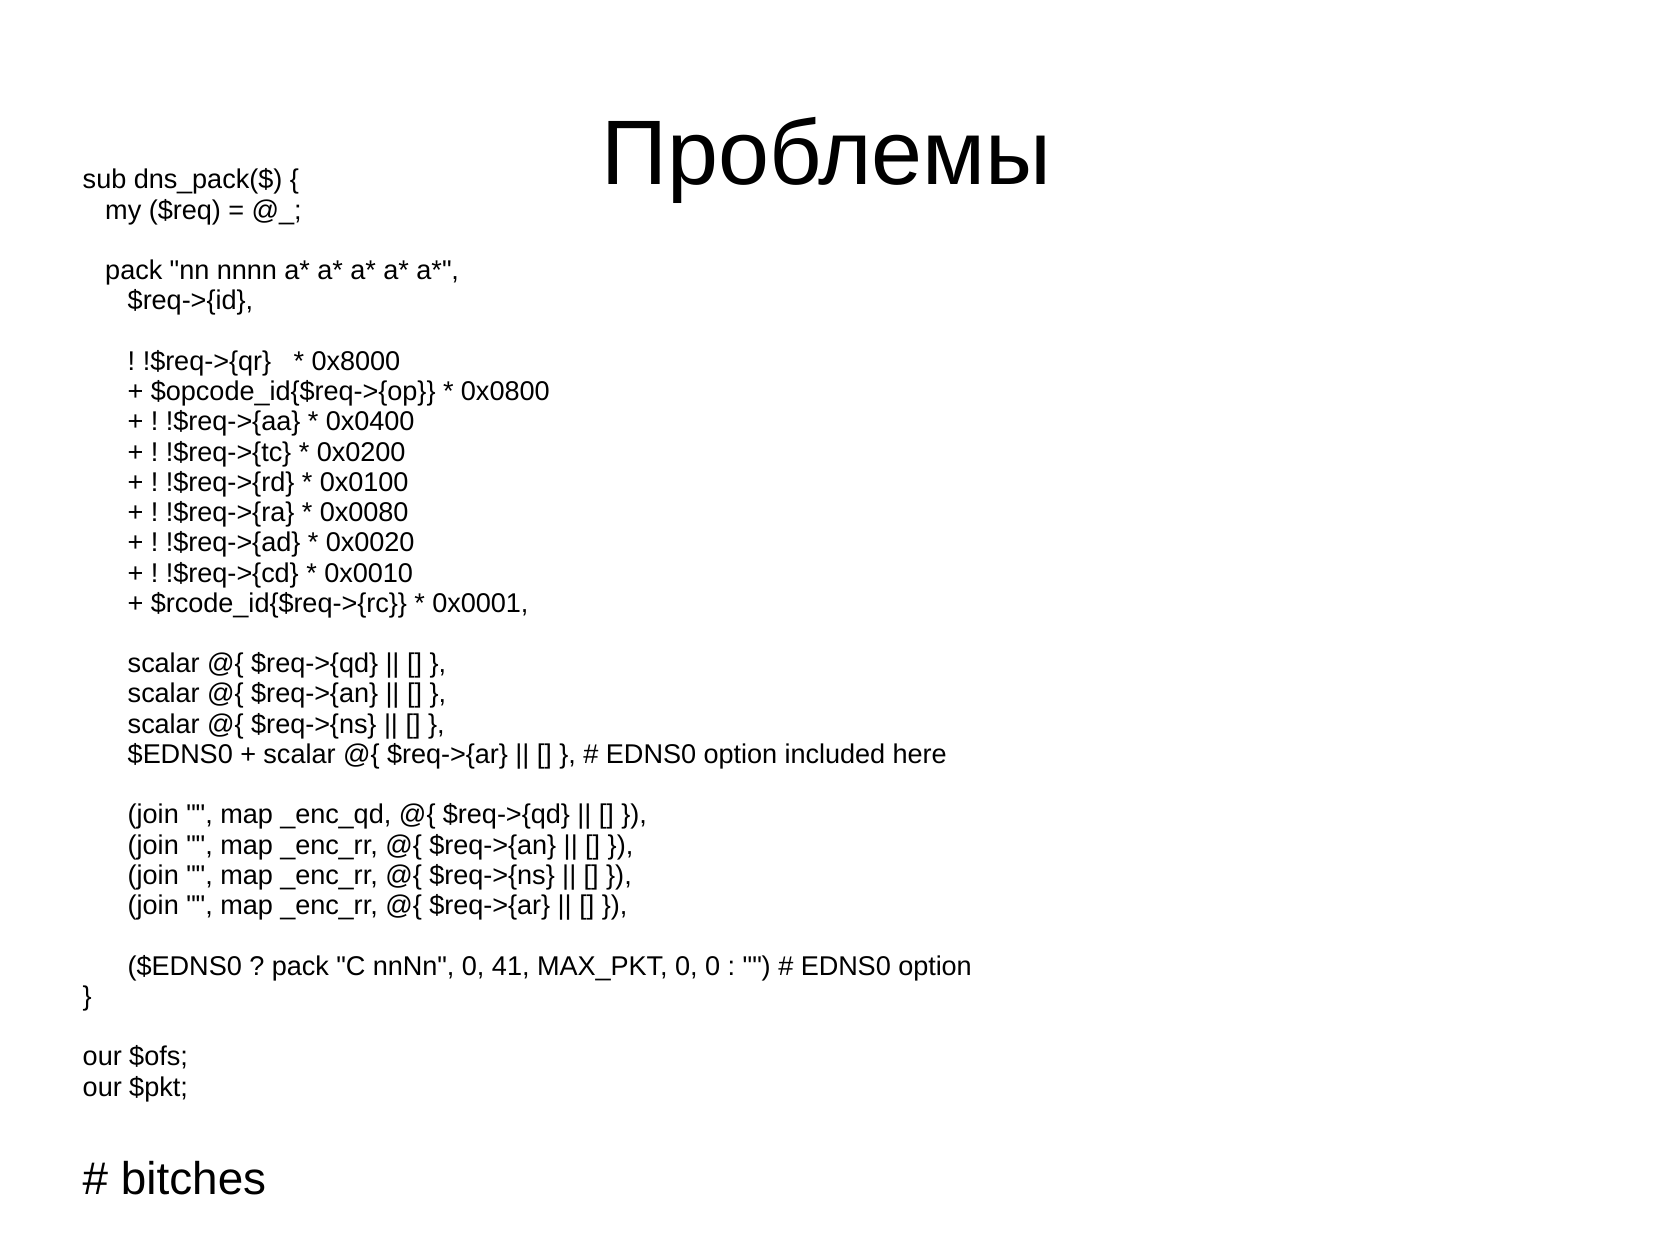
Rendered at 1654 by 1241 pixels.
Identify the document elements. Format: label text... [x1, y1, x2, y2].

subtitle sub dns_pack($) { my ($req) = @_; pack "nn nnnn a* a* a* a* a*", $req->{id}, ! !$req->{qr} * 0x8000 + $opcode_id{$req->{op}} * 0x0800 + ! !$req->{aa} * 0x0400 + ! !$req->{tc} * 0x0200 + ! !$req->{rd} * 0x0100 + ! !$req->{ra} * 0x0080 + ! !$req->{ad} * 0x0020 + ! !$req->{cd} * 0x0010 + $rcode_id{$req->{rc}} * 0x0001, scalar @{ $req->{qd} || [] }, scalar @{ $req->{an} || [] }, scalar @{ $req->{ns} || [] }, $EDNS0 + scalar @{ $req->{ar} || [] }, # EDNS0 option included here (join "", map _enc_qd, @{ $req->{qd} || [] }), (join "", map _enc_rr, @{ $req->{an} || [] }), (join "", map _enc_rr, @{ $req->{ns} || [] }), (join "", map _enc_rr, @{ $req->{ar} || [] }), ($EDNS0 ? pack "C nnNn", 0, 41, MAX_PKT, 0, 0 : "") # EDNS0 option } our $ofs; our $pkt; # bitches [82, 164, 1571, 1235]
title Проблемы [82, 56, 1571, 164]
